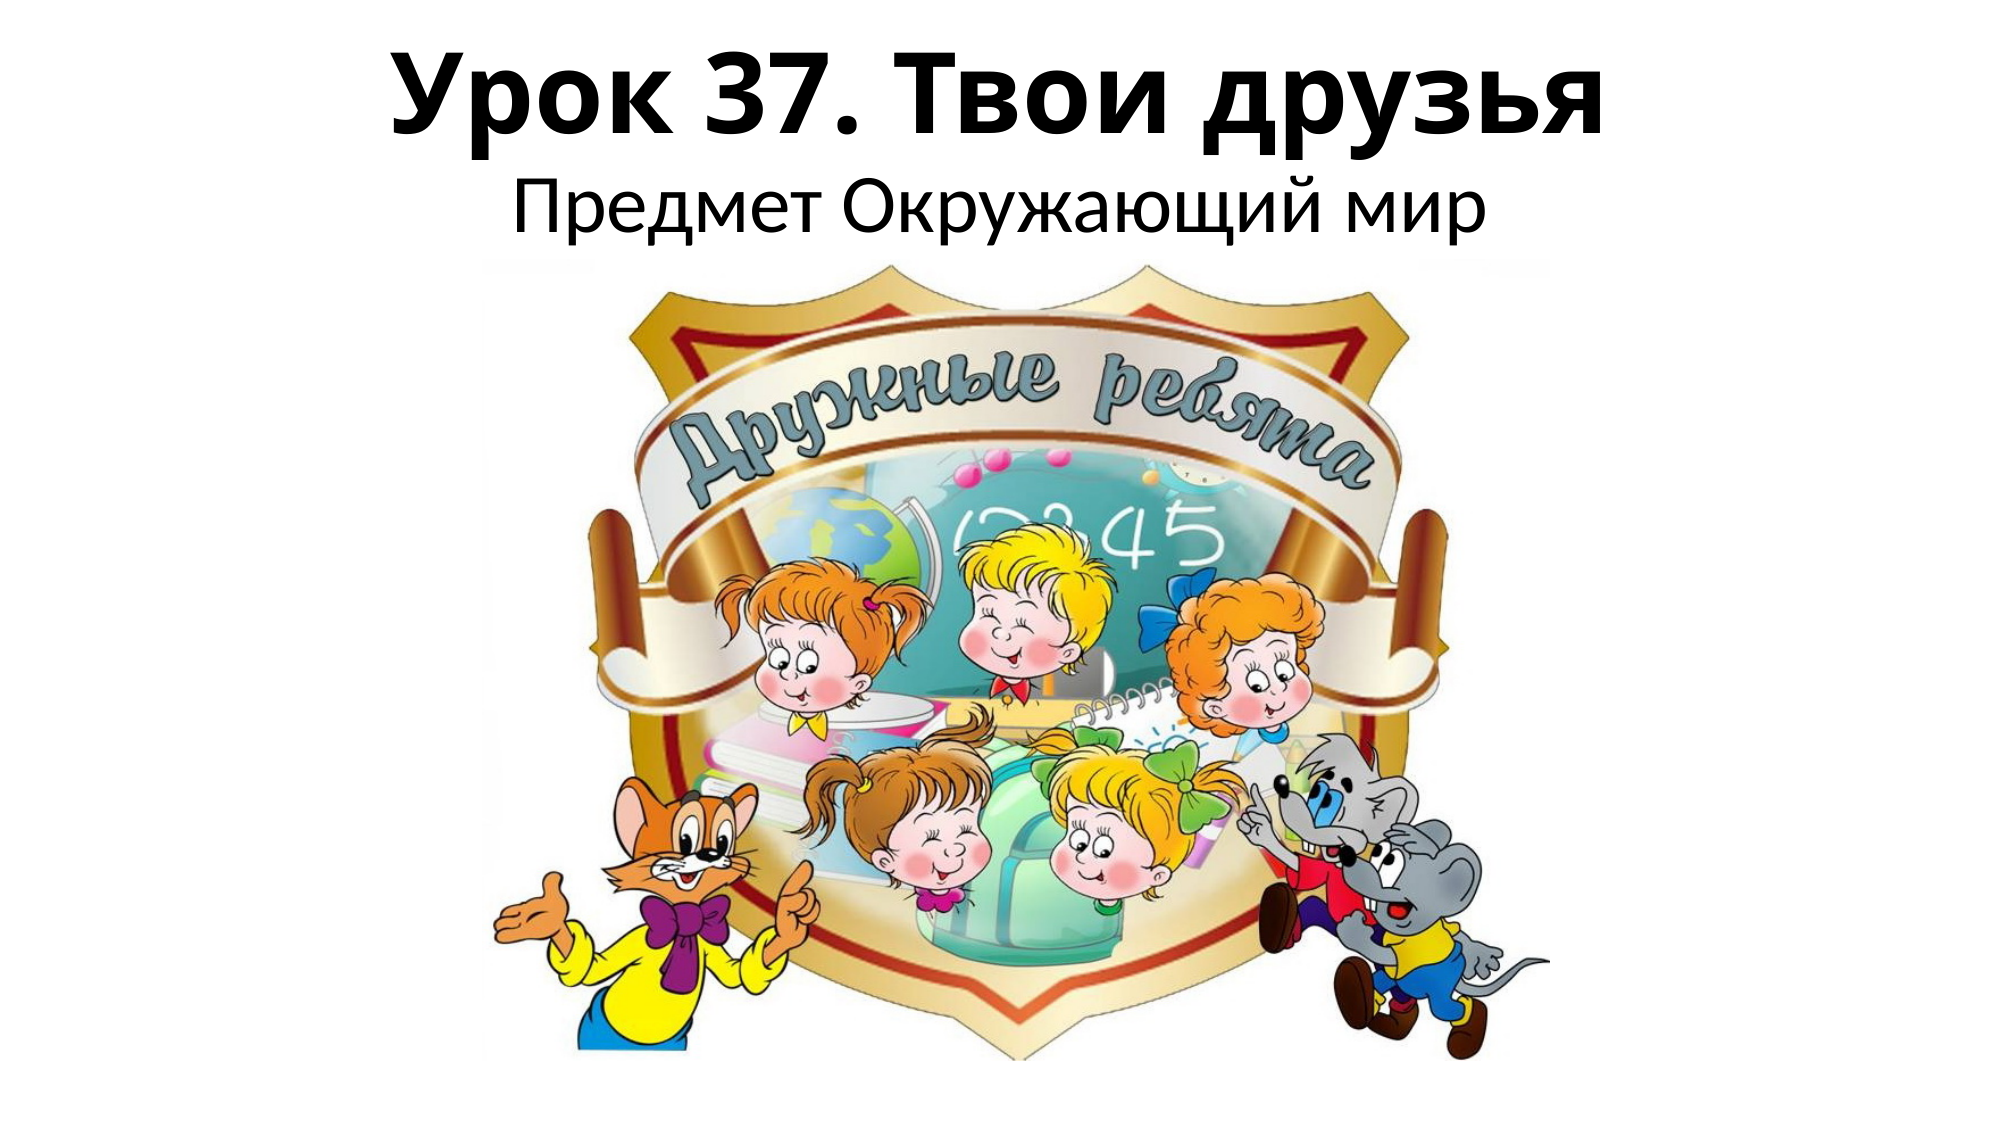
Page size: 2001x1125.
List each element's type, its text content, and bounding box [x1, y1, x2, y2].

subtitle Предмет Окружающий мир [249, 153, 1750, 260]
title Урок 37. Твои друзья [249, 20, 1750, 153]
picture [482, 259, 1550, 1061]
